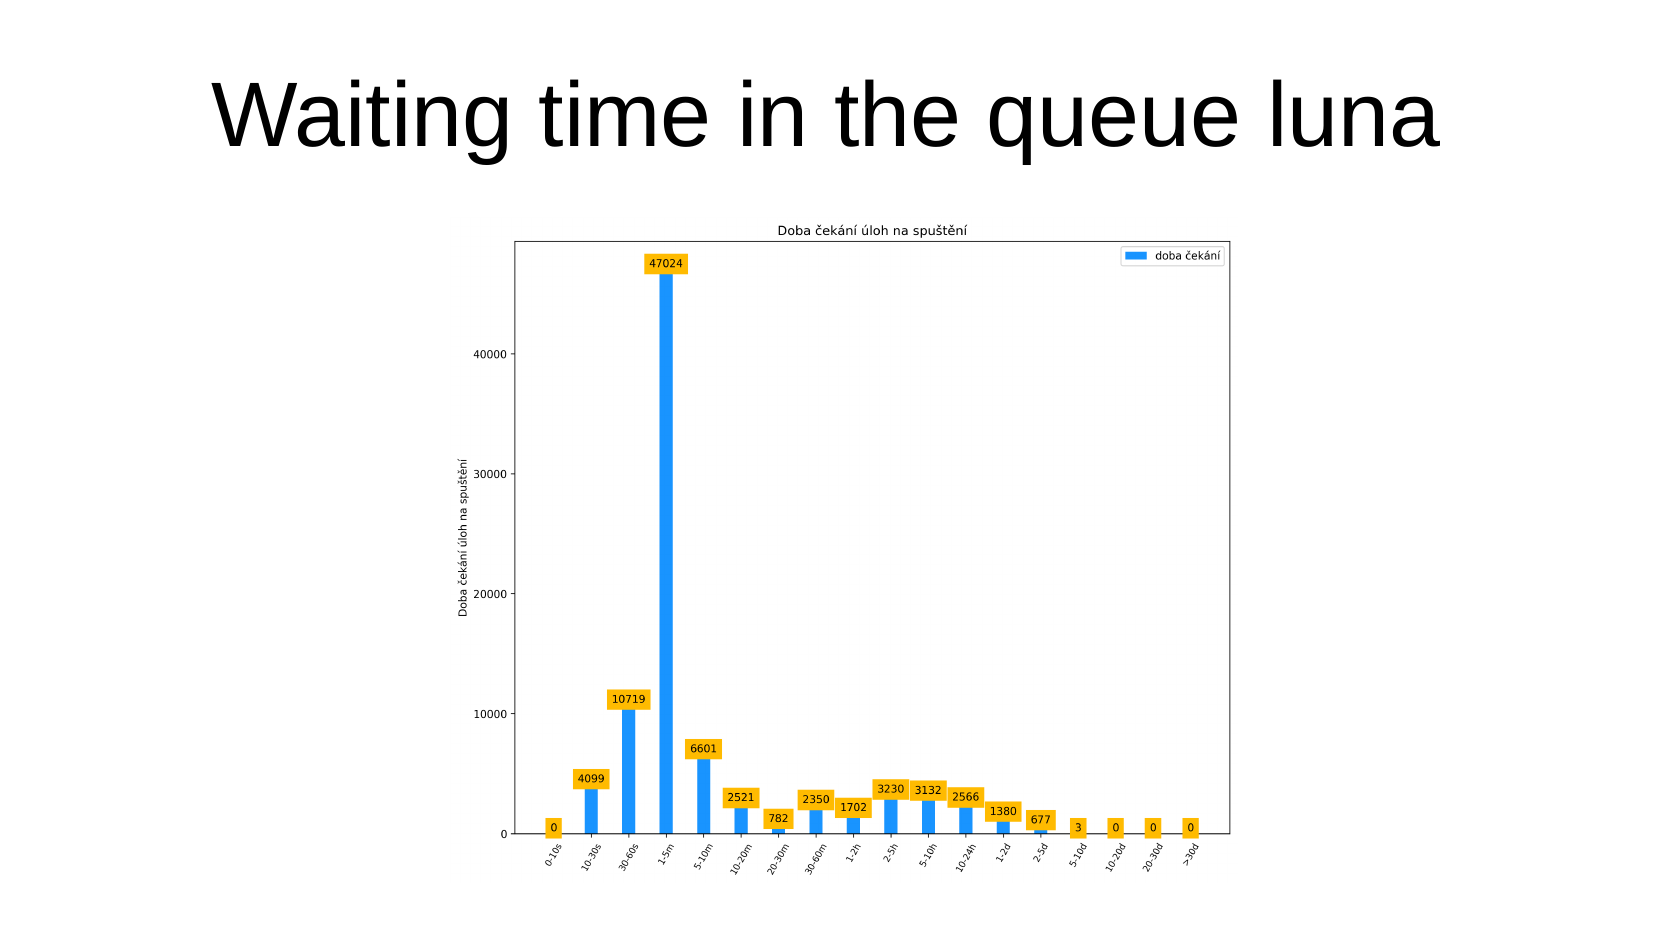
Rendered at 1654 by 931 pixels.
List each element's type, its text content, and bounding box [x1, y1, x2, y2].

picture [450, 217, 1238, 883]
title Waiting time in the queue luna [82, 37, 1571, 193]
